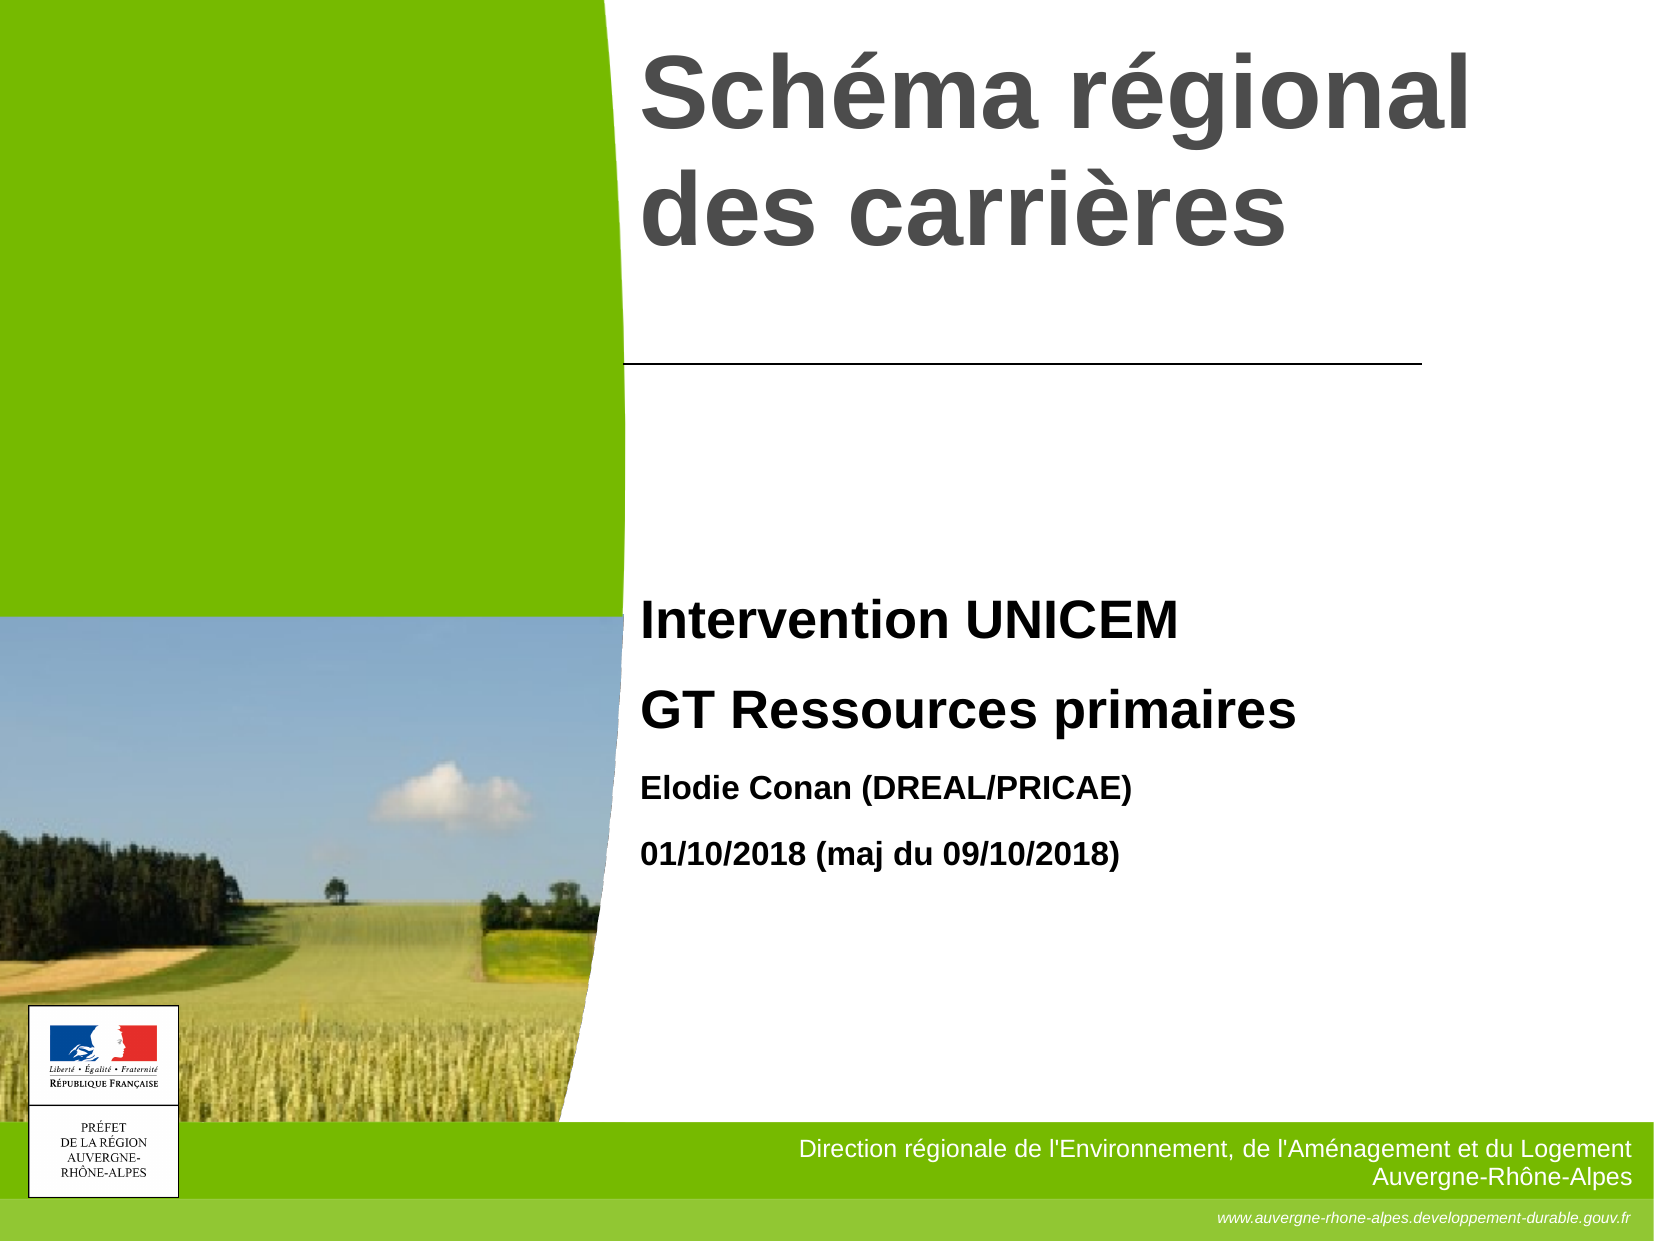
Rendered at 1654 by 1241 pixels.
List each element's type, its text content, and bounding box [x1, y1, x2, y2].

picture [0, 0, 1654, 1241]
title Schéma régional des carrières [639, 34, 1584, 268]
subtitle Intervention UNICEM GT Ressources primaires Elodie Conan (DREAL/PRICAE) 01/10/2018 (maj du 09/10/2018) [640, 535, 1467, 927]
